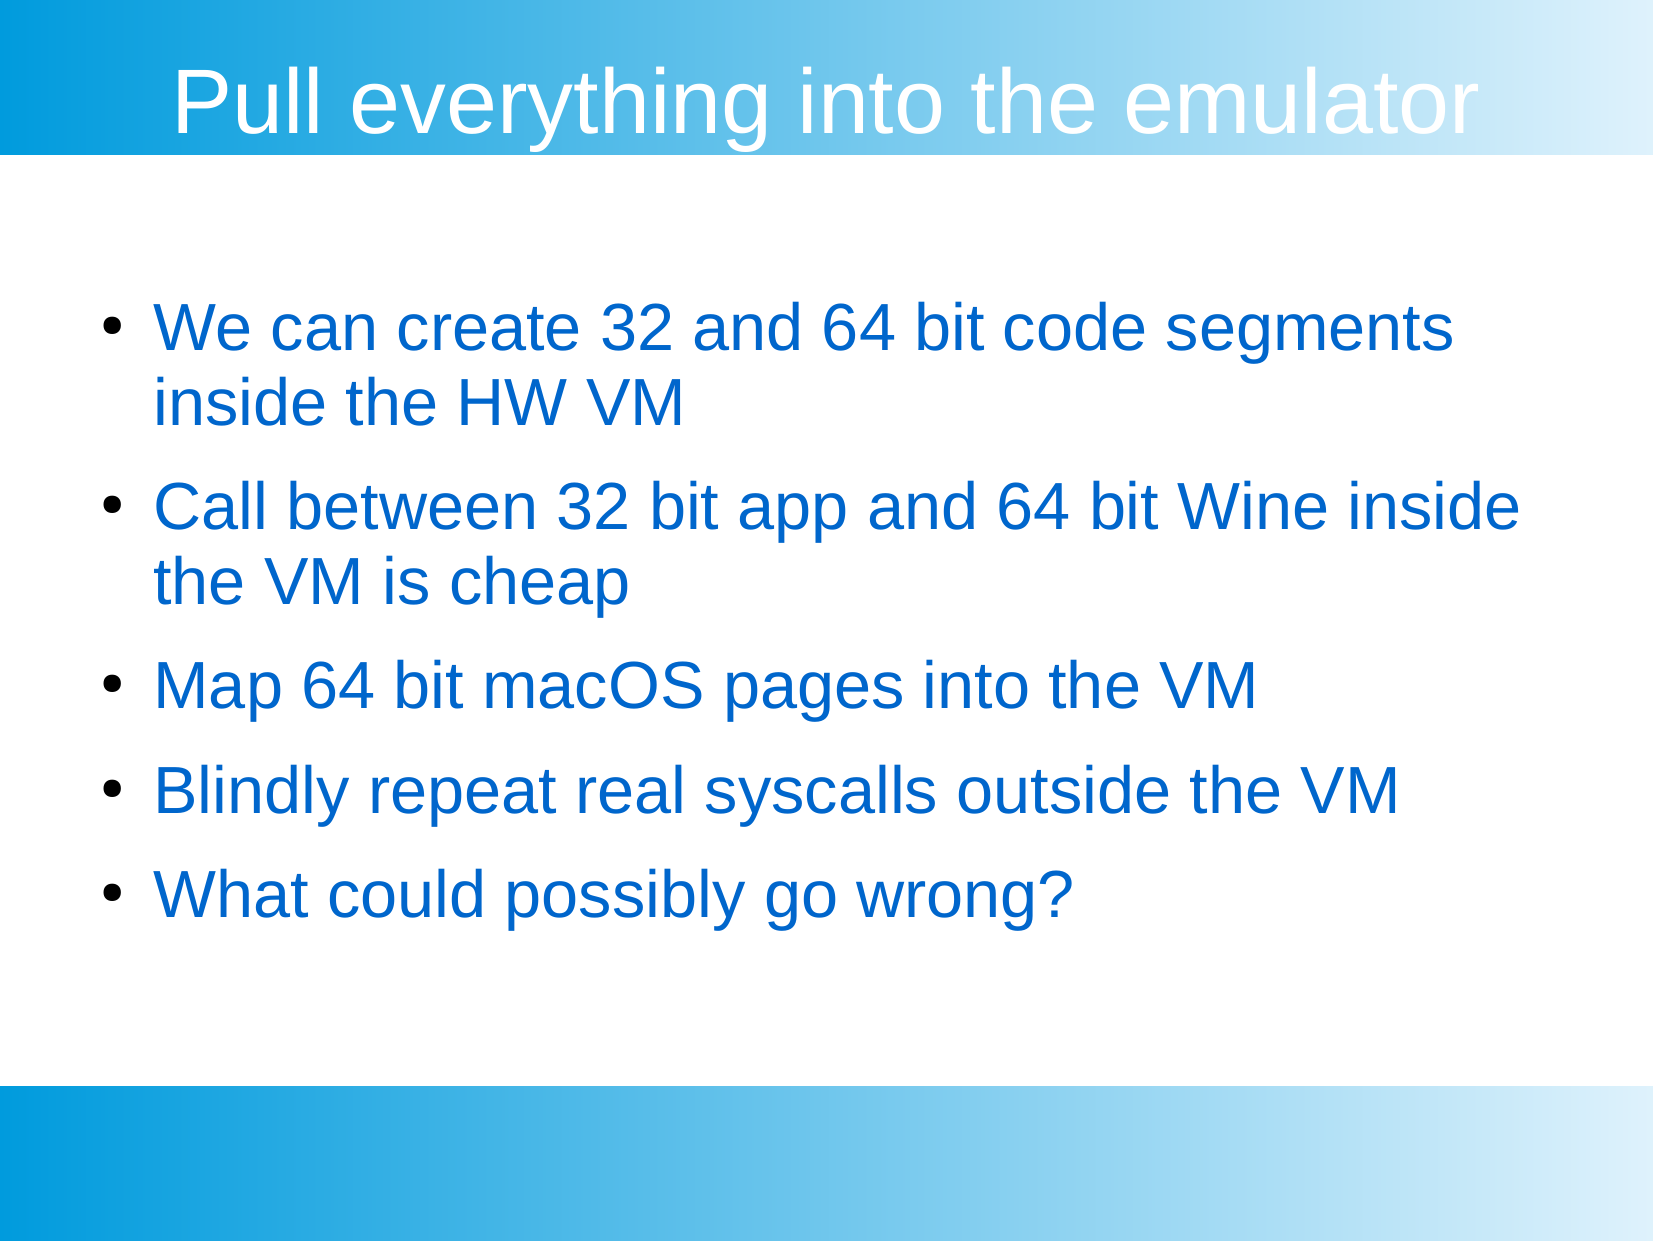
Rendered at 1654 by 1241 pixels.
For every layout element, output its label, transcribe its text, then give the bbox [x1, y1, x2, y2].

title Pull everything into the emulator [82, 49, 1571, 155]
list We can create 32 and 64 bit code segments inside the HW VM Call between 32 bit app and 64 bit Wine inside the VM is cheap Map 64 bit macOS pages into the VM Blindly repeat real syscalls outside the VM What could possibly go wrong? [82, 290, 1571, 1010]
